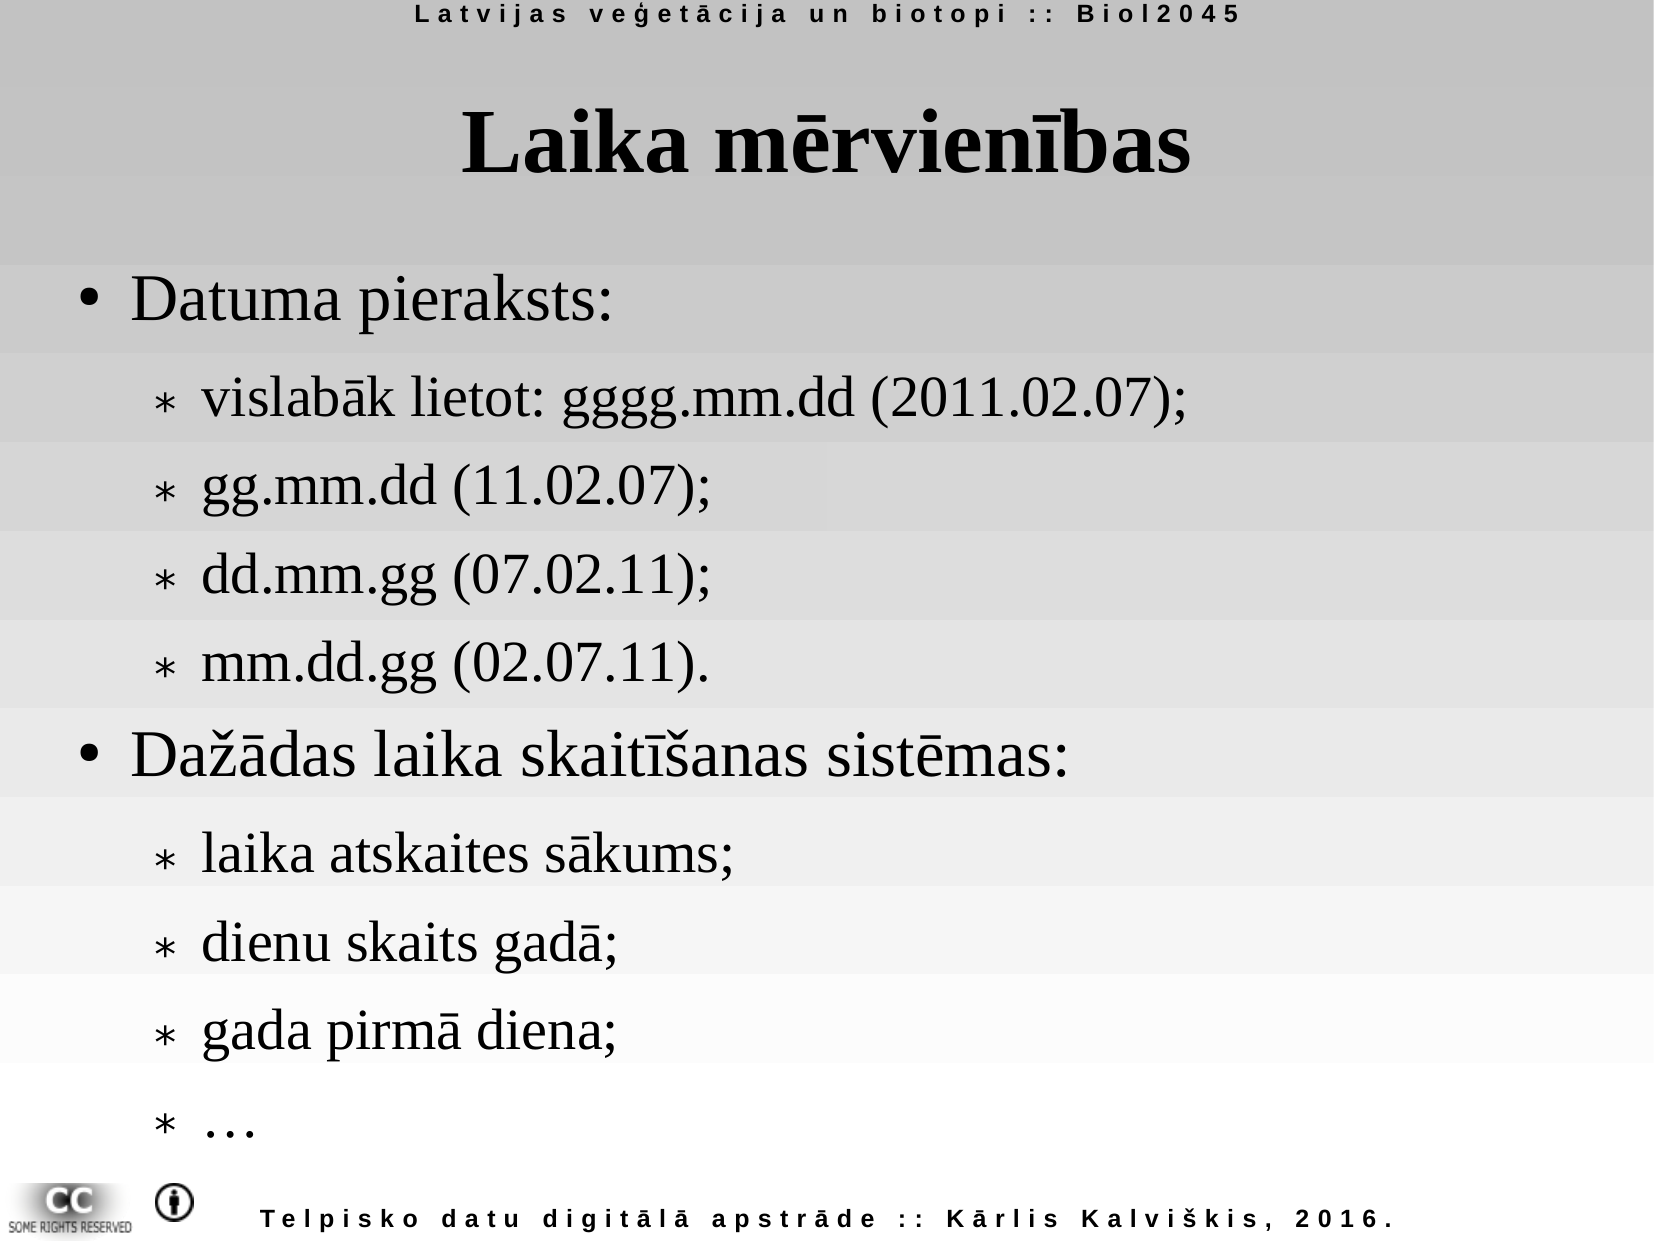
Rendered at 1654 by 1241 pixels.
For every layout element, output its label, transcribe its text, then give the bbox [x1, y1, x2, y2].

picture [0, 0, 1654, 1241]
list Datuma pieraksts: vislabāk lietot: gggg.mm.dd (2011.02.07); gg.mm.dd (11.02.07); dd.mm.gg (07.02.11); mm.dd.gg (02.07.11). Dažādas laika skaitīšanas sistēmas: laika atskaites sākums; dienu skaits gadā; gada pirmā diena; … [59, 261, 1596, 1175]
title Laika mērvienības [59, 37, 1596, 246]
